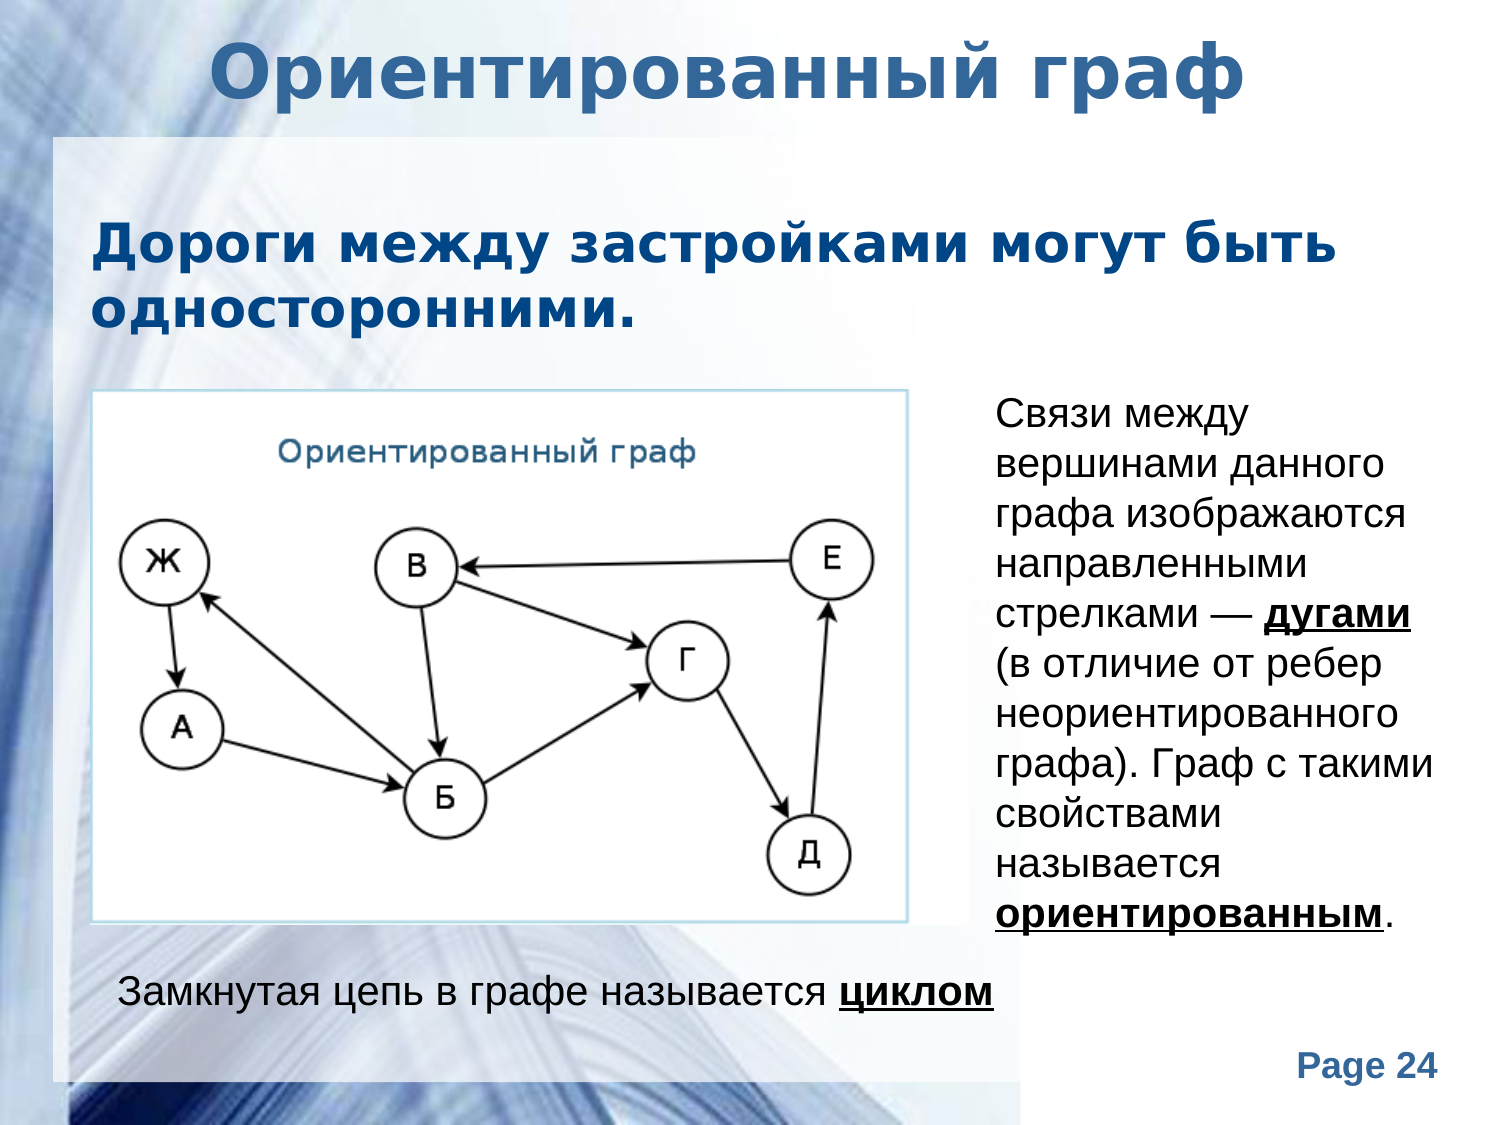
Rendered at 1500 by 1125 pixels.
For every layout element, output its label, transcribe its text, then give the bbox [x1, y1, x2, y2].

picture [0, 0, 1500, 1125]
text_box Ориентированный граф [193, 16, 1263, 200]
text_box Связи между вершинами данного графа изображаются направленными стрелками — дугами (в отличие от ребер неориентированного графа). Граф с такими свойствами называется ориентированным. [980, 377, 1465, 1044]
text_box Замкнутая цепь в графе называется циклом [102, 956, 1004, 1022]
text_box Дороги между застройками могут быть односторонними. [76, 200, 1441, 473]
